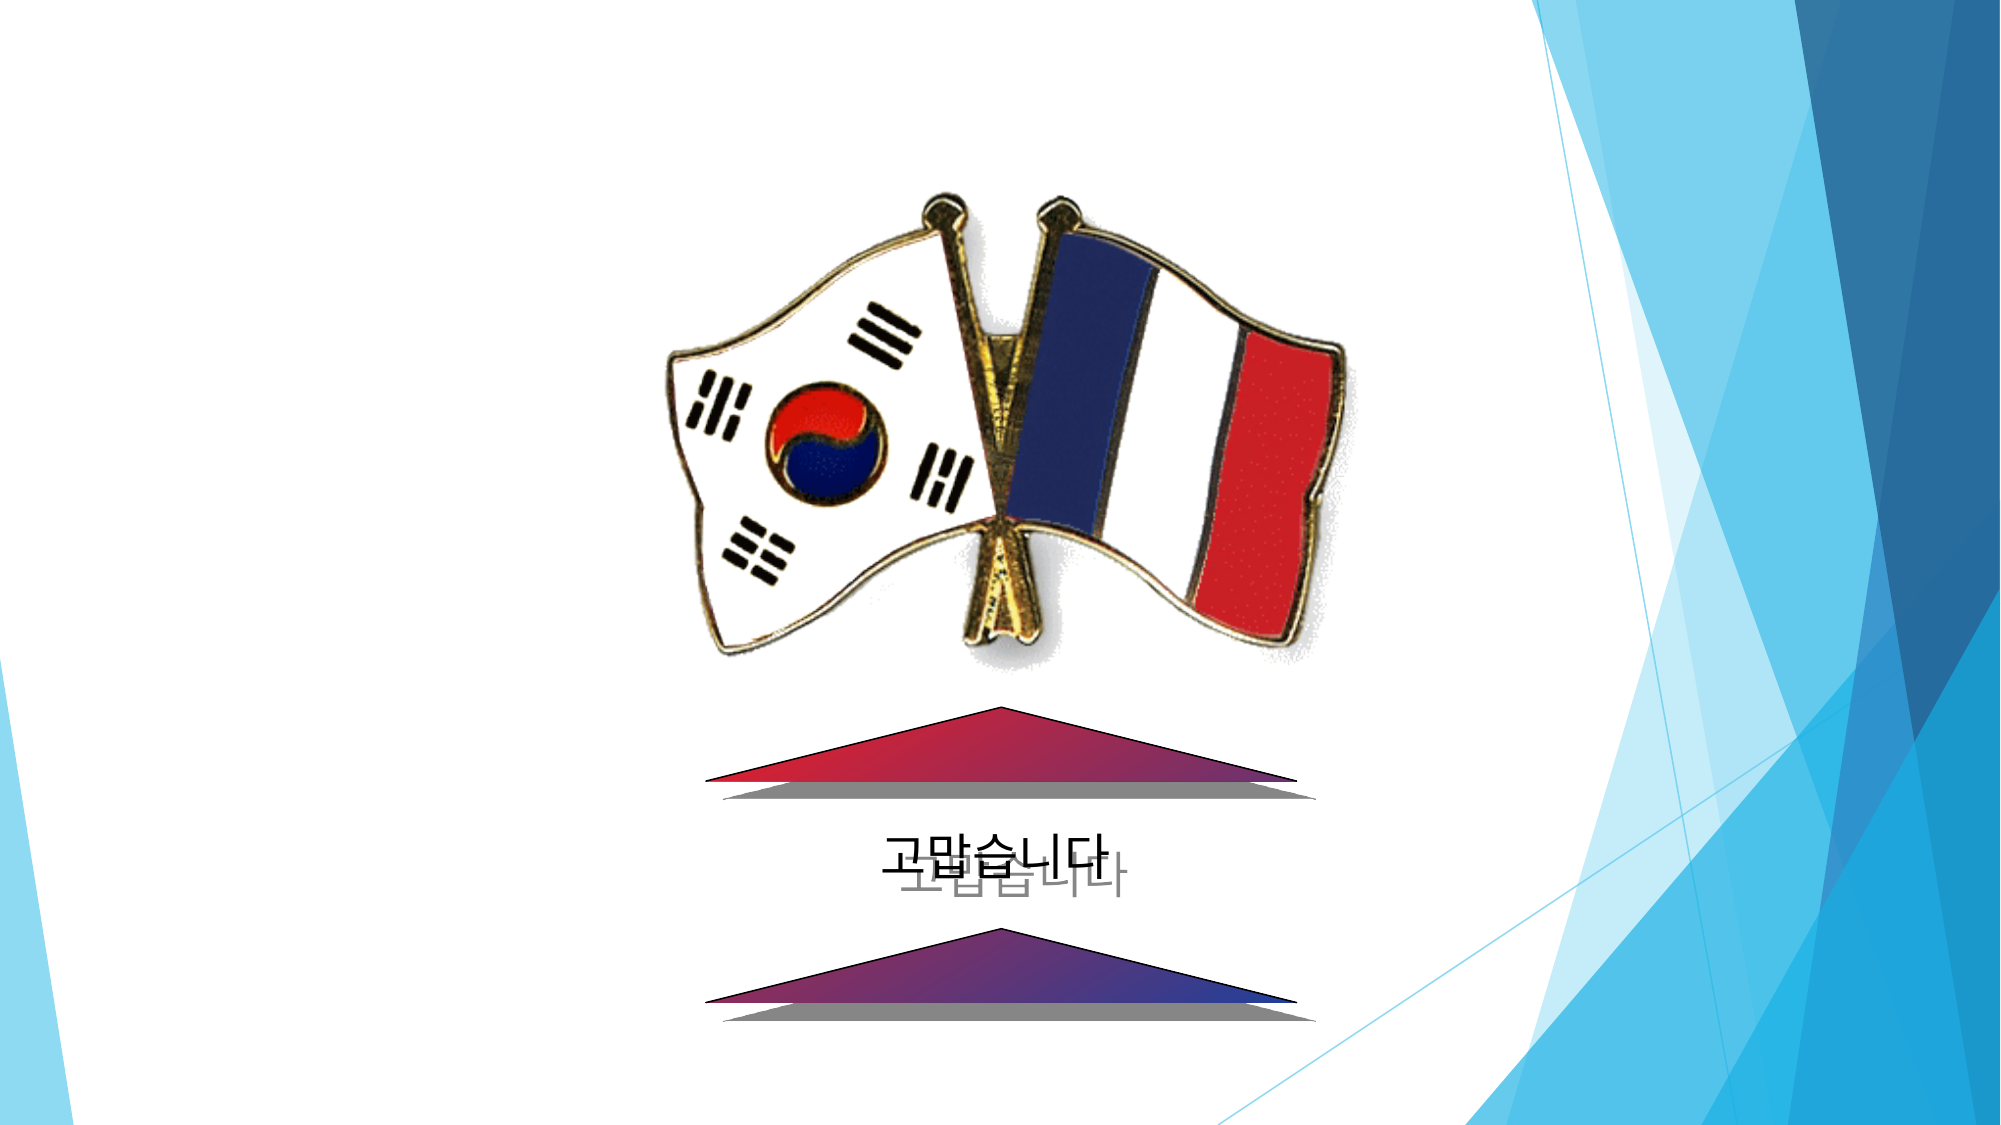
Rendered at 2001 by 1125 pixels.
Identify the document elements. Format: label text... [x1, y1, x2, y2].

text_box 고맙습니다 [705, 707, 1297, 782]
text_box 고맙습니다 [705, 928, 1297, 1003]
picture [608, 129, 1392, 756]
